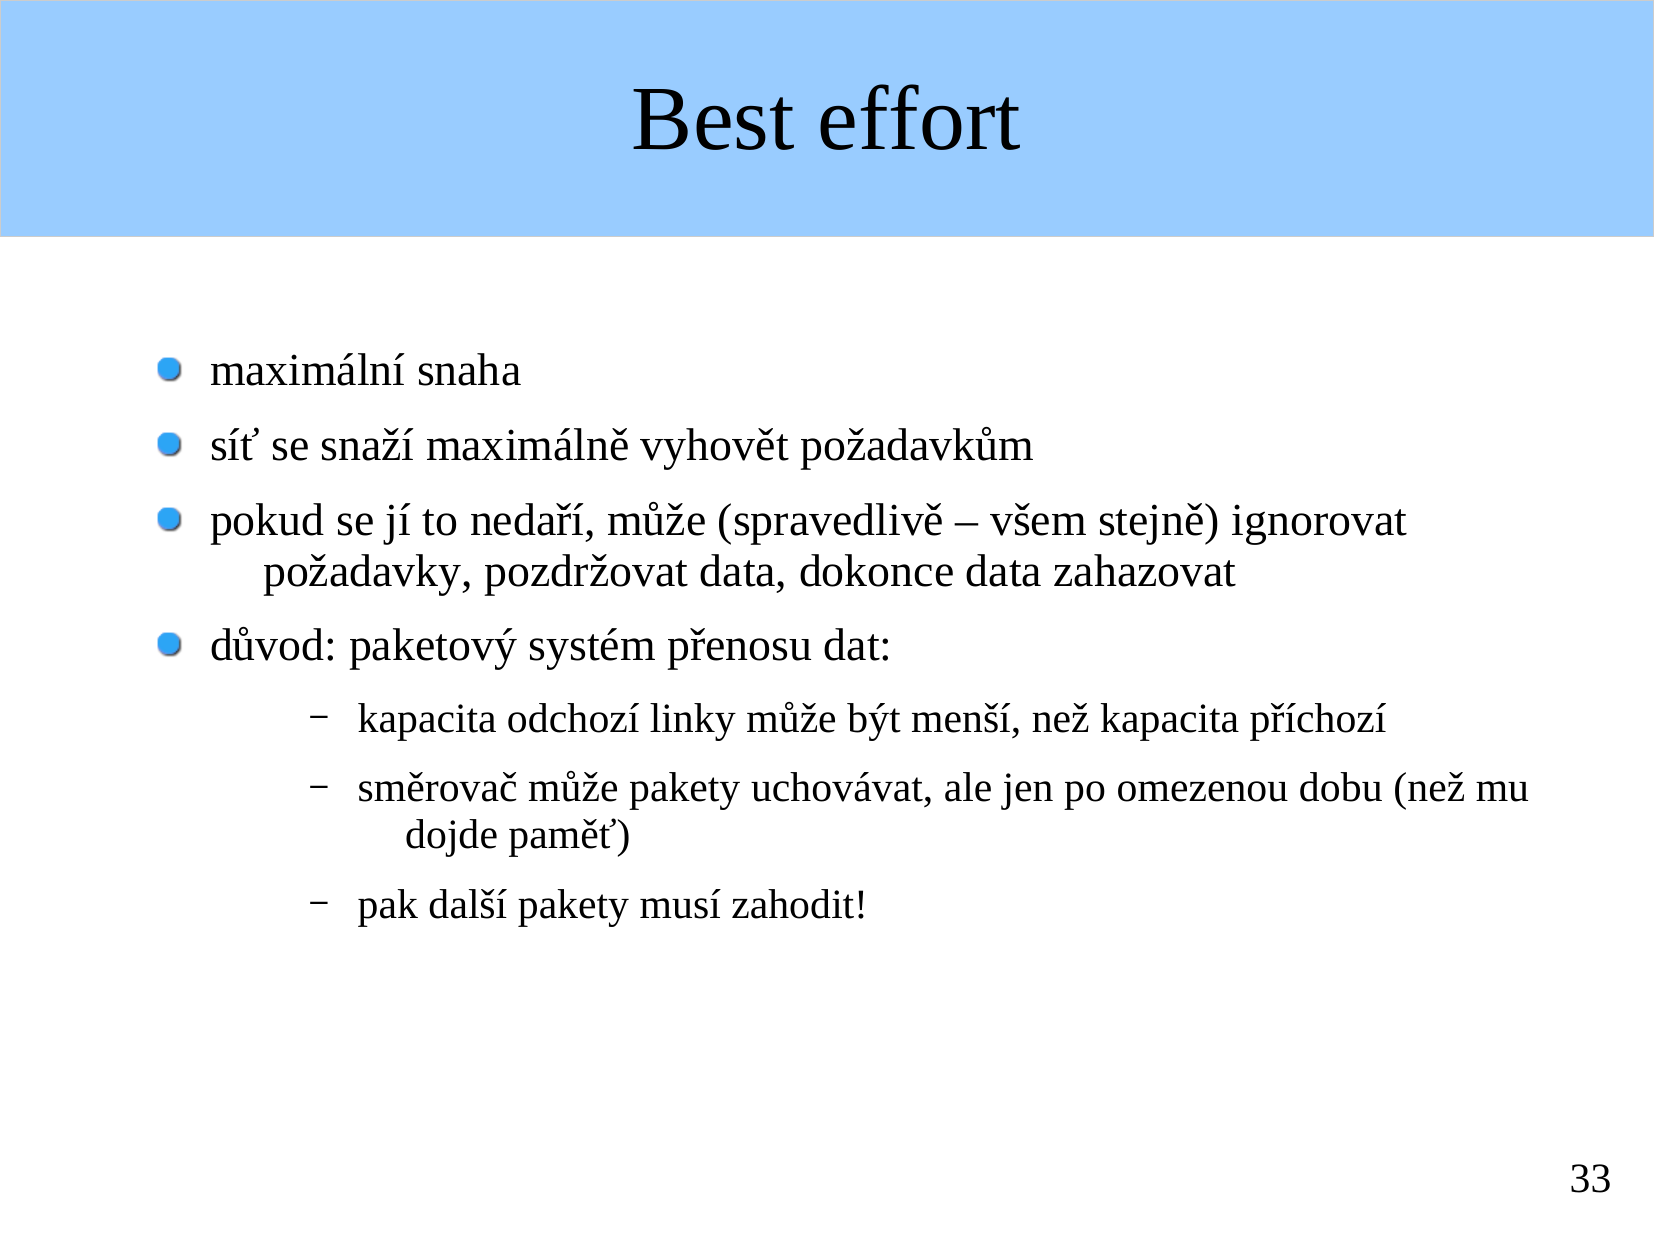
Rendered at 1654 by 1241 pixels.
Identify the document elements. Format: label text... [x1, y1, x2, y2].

list maximální snaha síť se snaží maximálně vyhovět požadavkům pokud se jí to nedaří, může (spravedlivě – všem stejně) ignorovat požadavky, pozdržovat data, dokonce data zahazovat důvod: paketový systém přenosu dat: kapacita odchozí linky může být menší, než kapacita příchozí směrovač může pakety uchovávat, ale jen po omezenou dobu (než mu dojde paměť) pak další pakety musí zahodit! [121, 344, 1534, 1127]
title Best effort [0, 0, 1654, 237]
